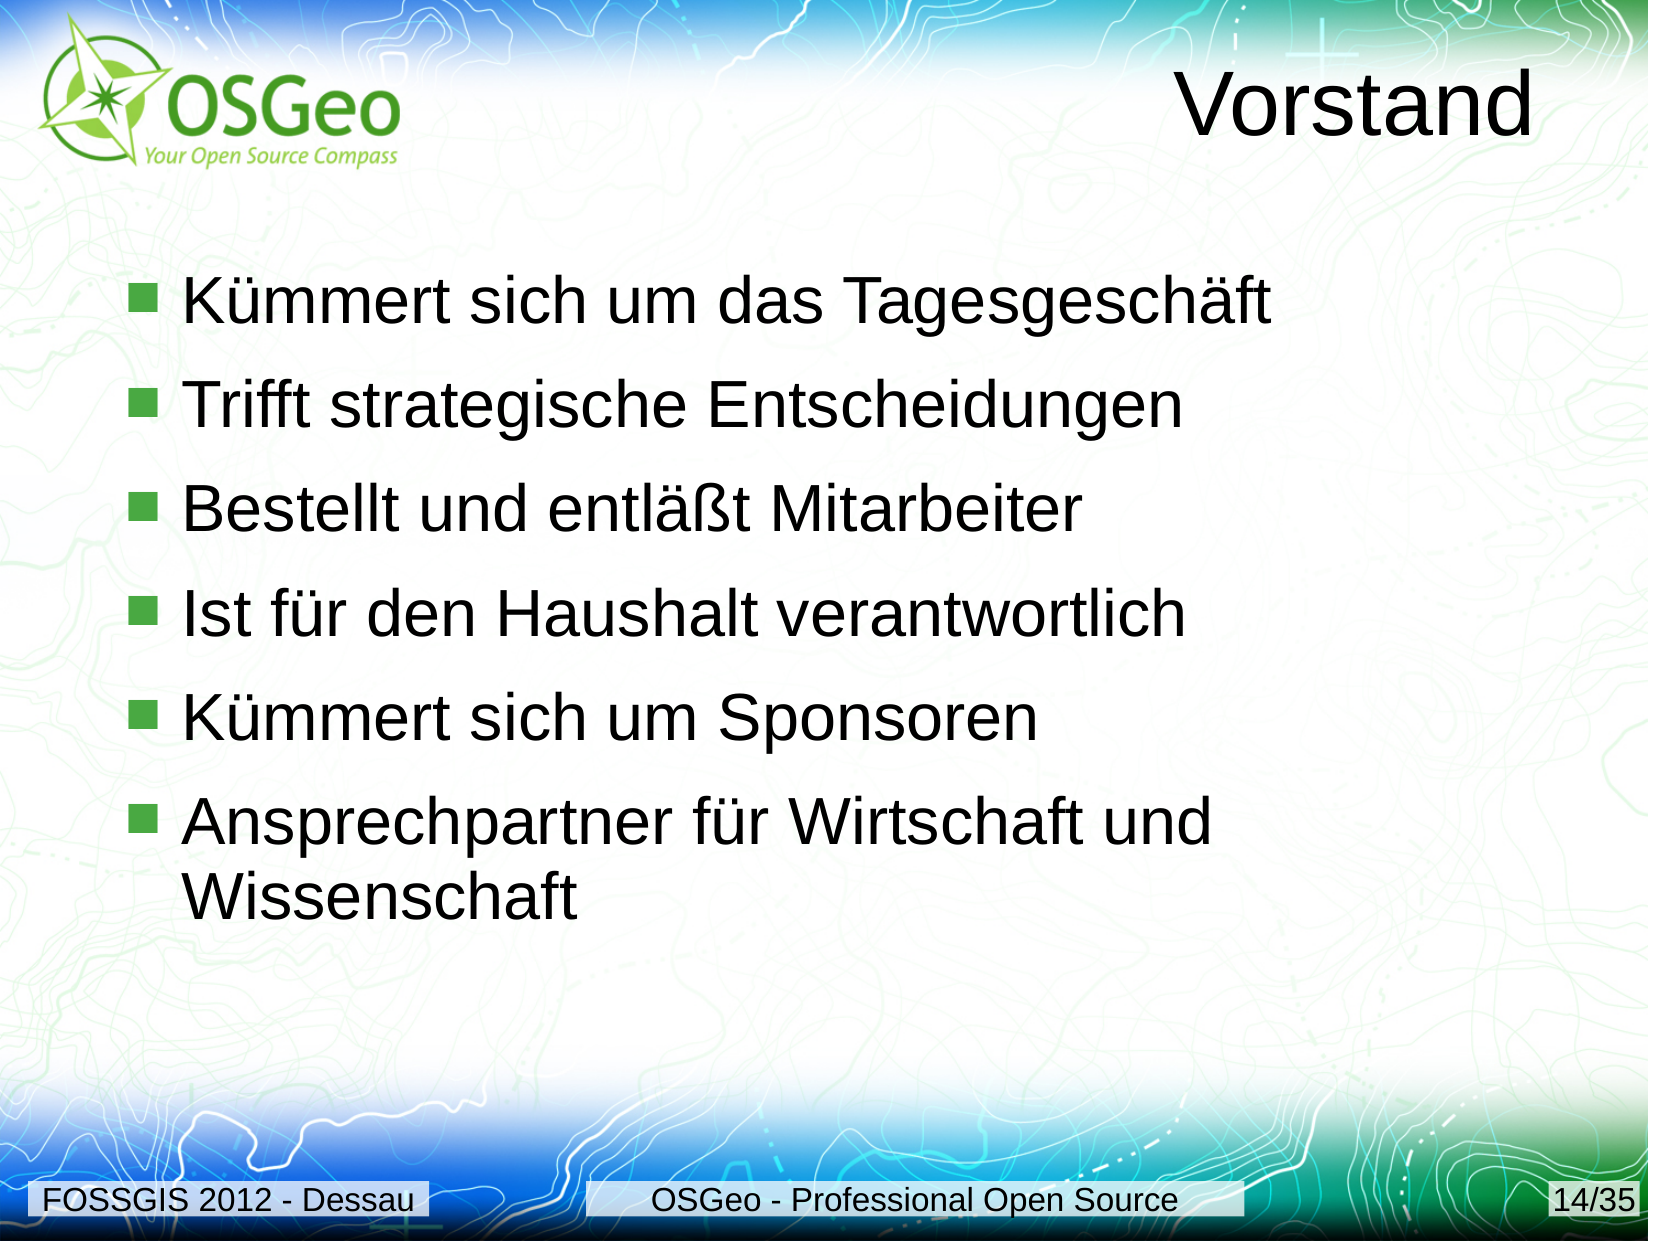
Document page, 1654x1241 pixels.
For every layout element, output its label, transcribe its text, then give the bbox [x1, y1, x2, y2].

picture [0, 0, 1648, 1241]
title Vorstand [430, 29, 1536, 178]
list Kümmert sich um das Tagesgeschäft Trifft strategische Entscheidungen Bestellt und entläßt Mitarbeiter Ist für den Haushalt verantwortlich Kümmert sich um Sponsoren Ansprechpartner für Wirtschaft und Wissenschaft [110, 262, 1595, 1055]
